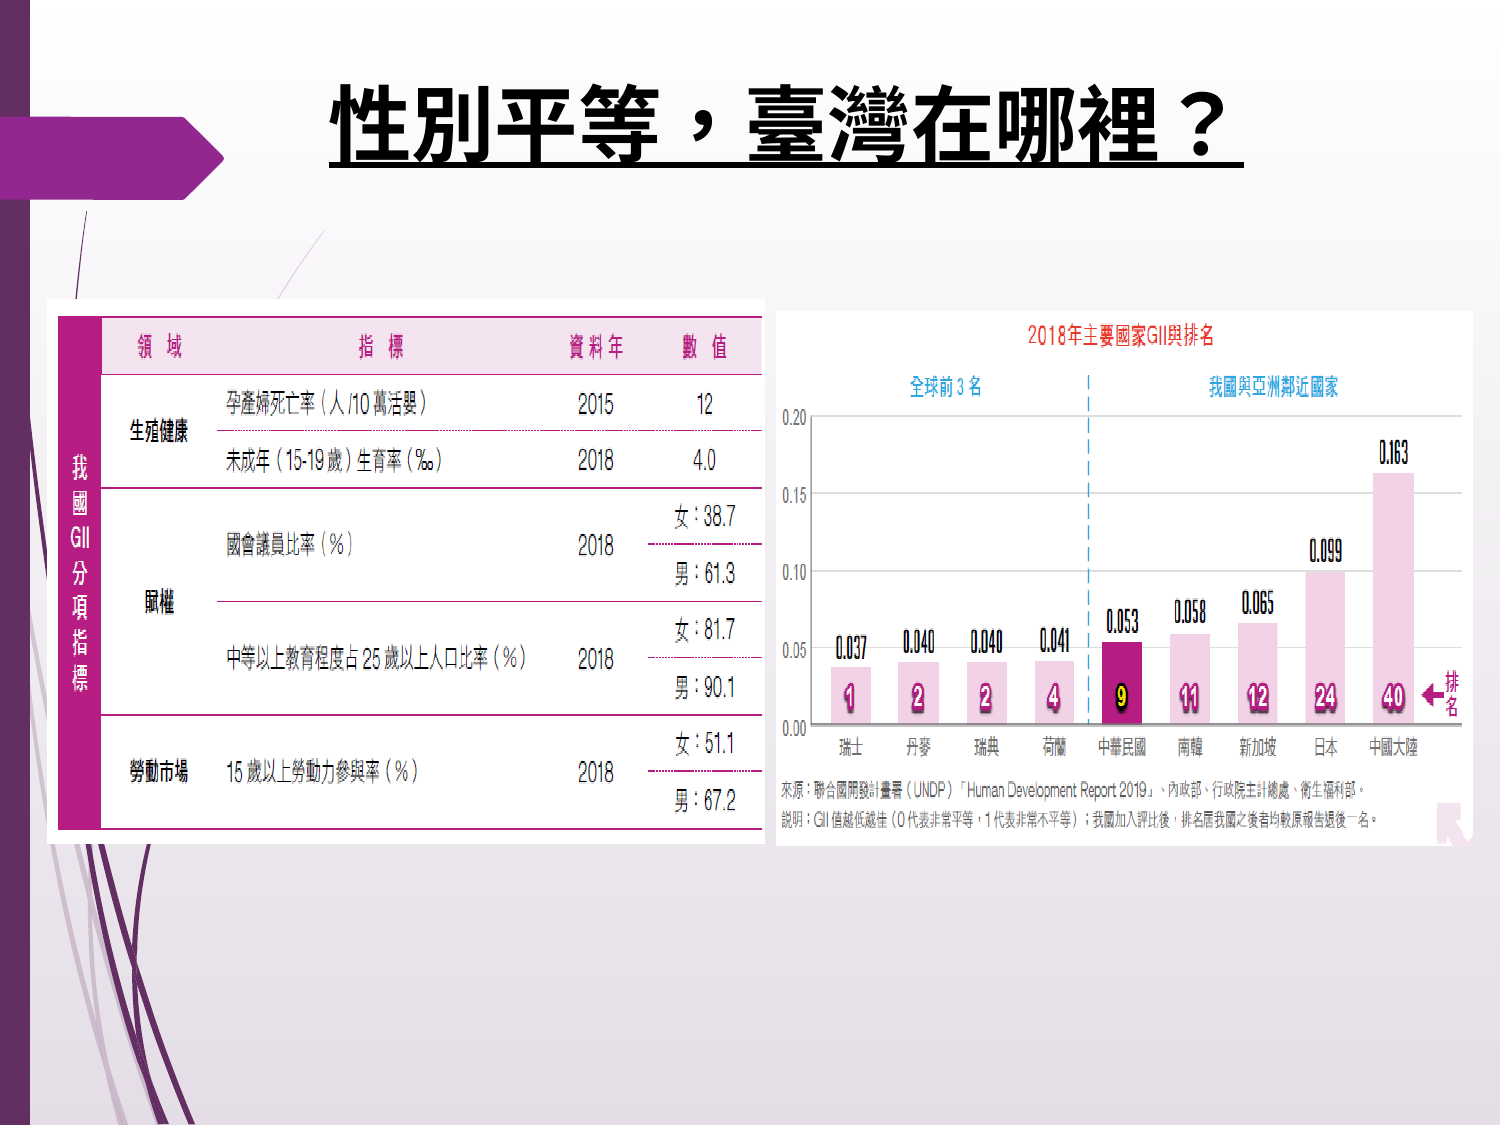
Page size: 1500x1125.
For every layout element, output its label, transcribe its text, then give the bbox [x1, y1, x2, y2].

picture [47, 299, 765, 844]
picture [776, 311, 1473, 846]
text_box 性別平等，臺灣在哪裡？ [313, 64, 1500, 182]
